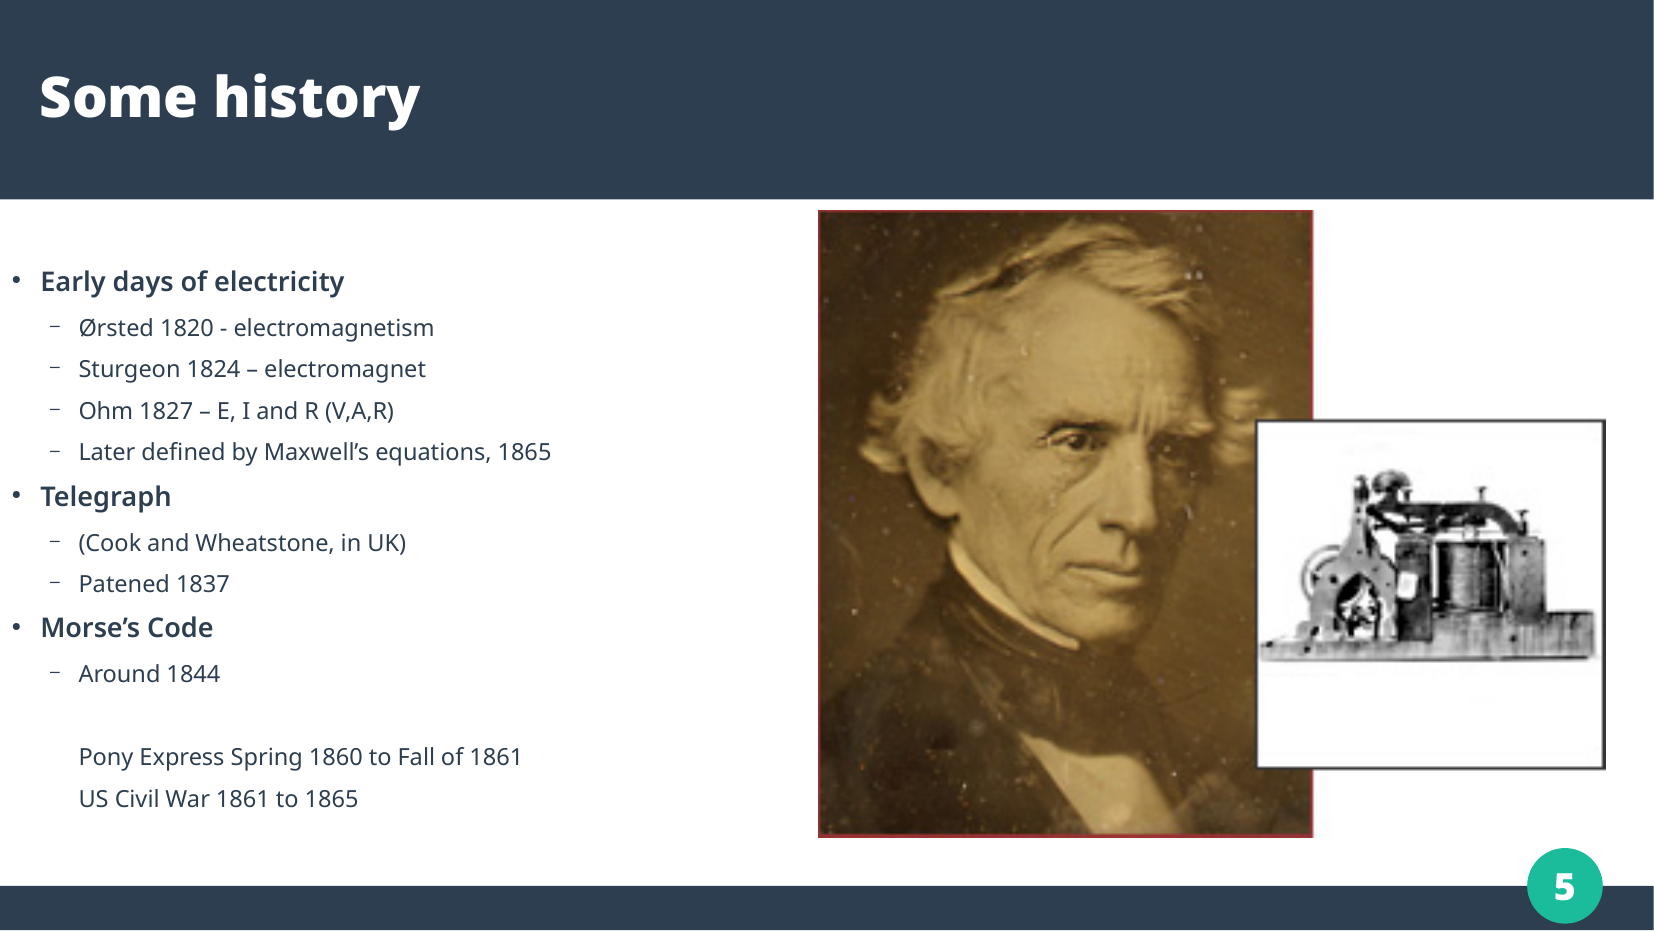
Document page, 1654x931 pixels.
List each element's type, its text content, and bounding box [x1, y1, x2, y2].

list Early days of electricity Ørsted 1820 - electromagnetism Sturgeon 1824 – electromagnet Ohm 1827 – E, I and R (V,A,R) Later defined by Maxwell’s equations, 1865 Telegraph (Cook and Wheatstone, in UK) Patened 1837 Morse’s Code Around 1844 Pony Express Spring 1860 to Fall of 1861 US Civil War 1861 to 1865 [2, 262, 788, 826]
title Some history [39, 37, 1576, 156]
picture [818, 210, 1606, 838]
